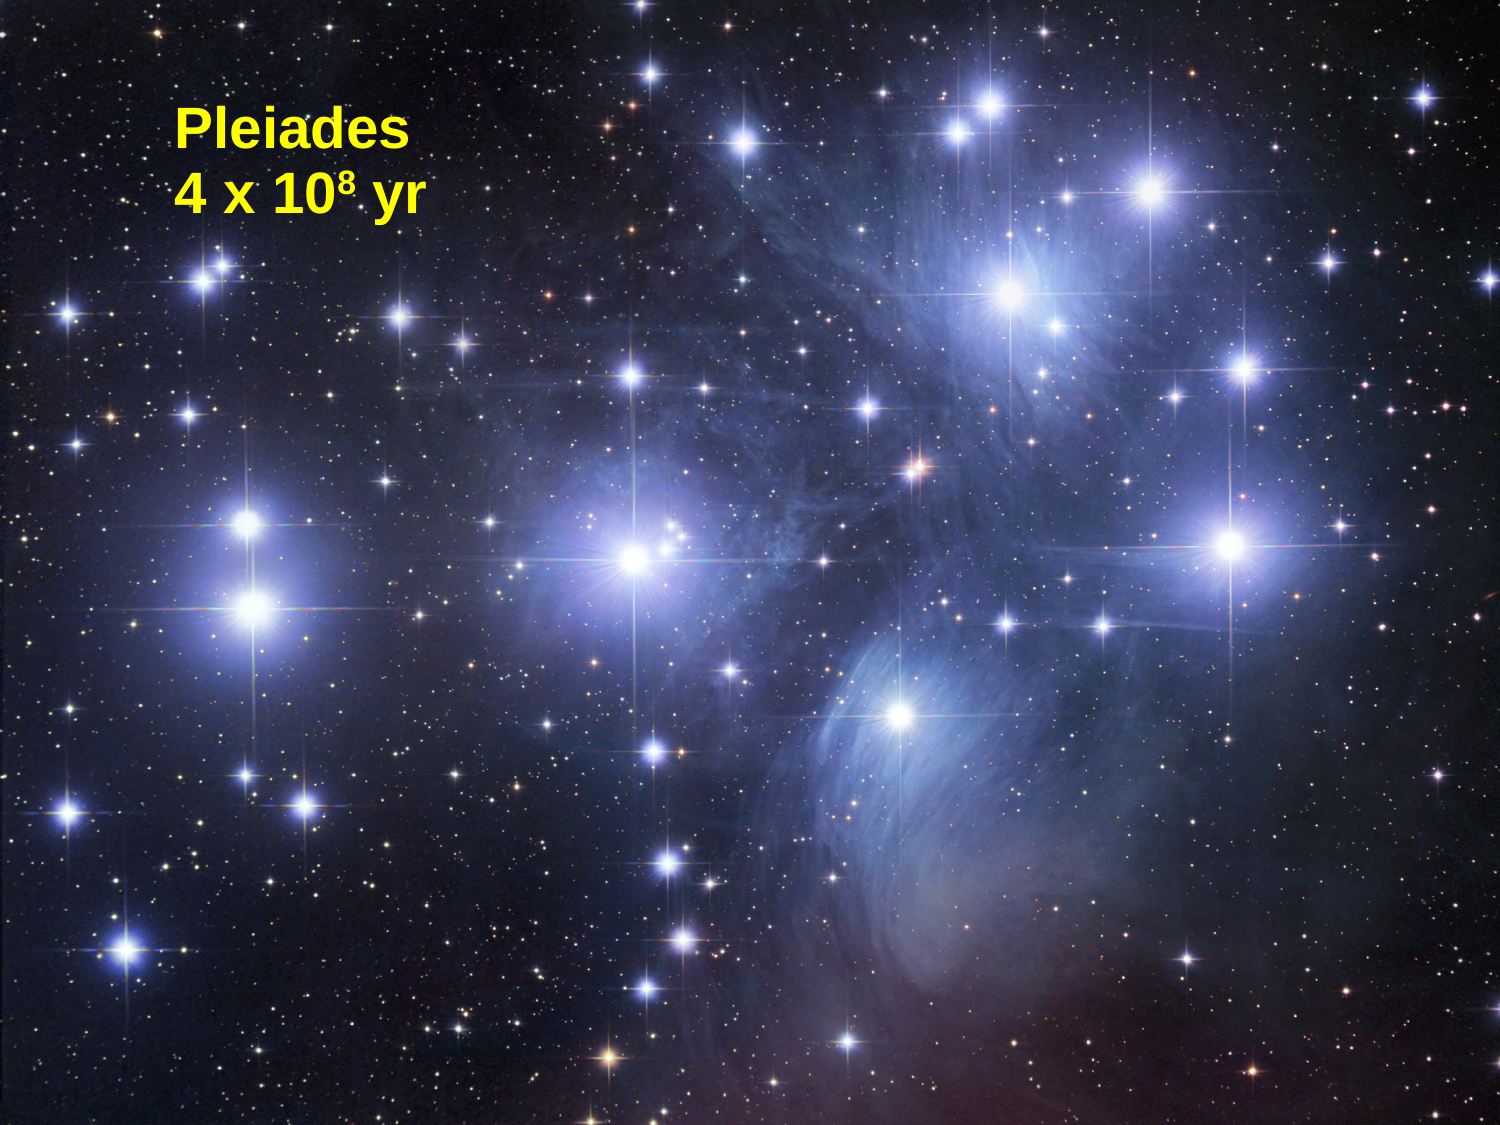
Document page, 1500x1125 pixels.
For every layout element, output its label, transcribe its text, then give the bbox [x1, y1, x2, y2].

text_box Pleiades 4 x 108 yr [160, 88, 443, 234]
picture [0, 0, 1500, 1125]
